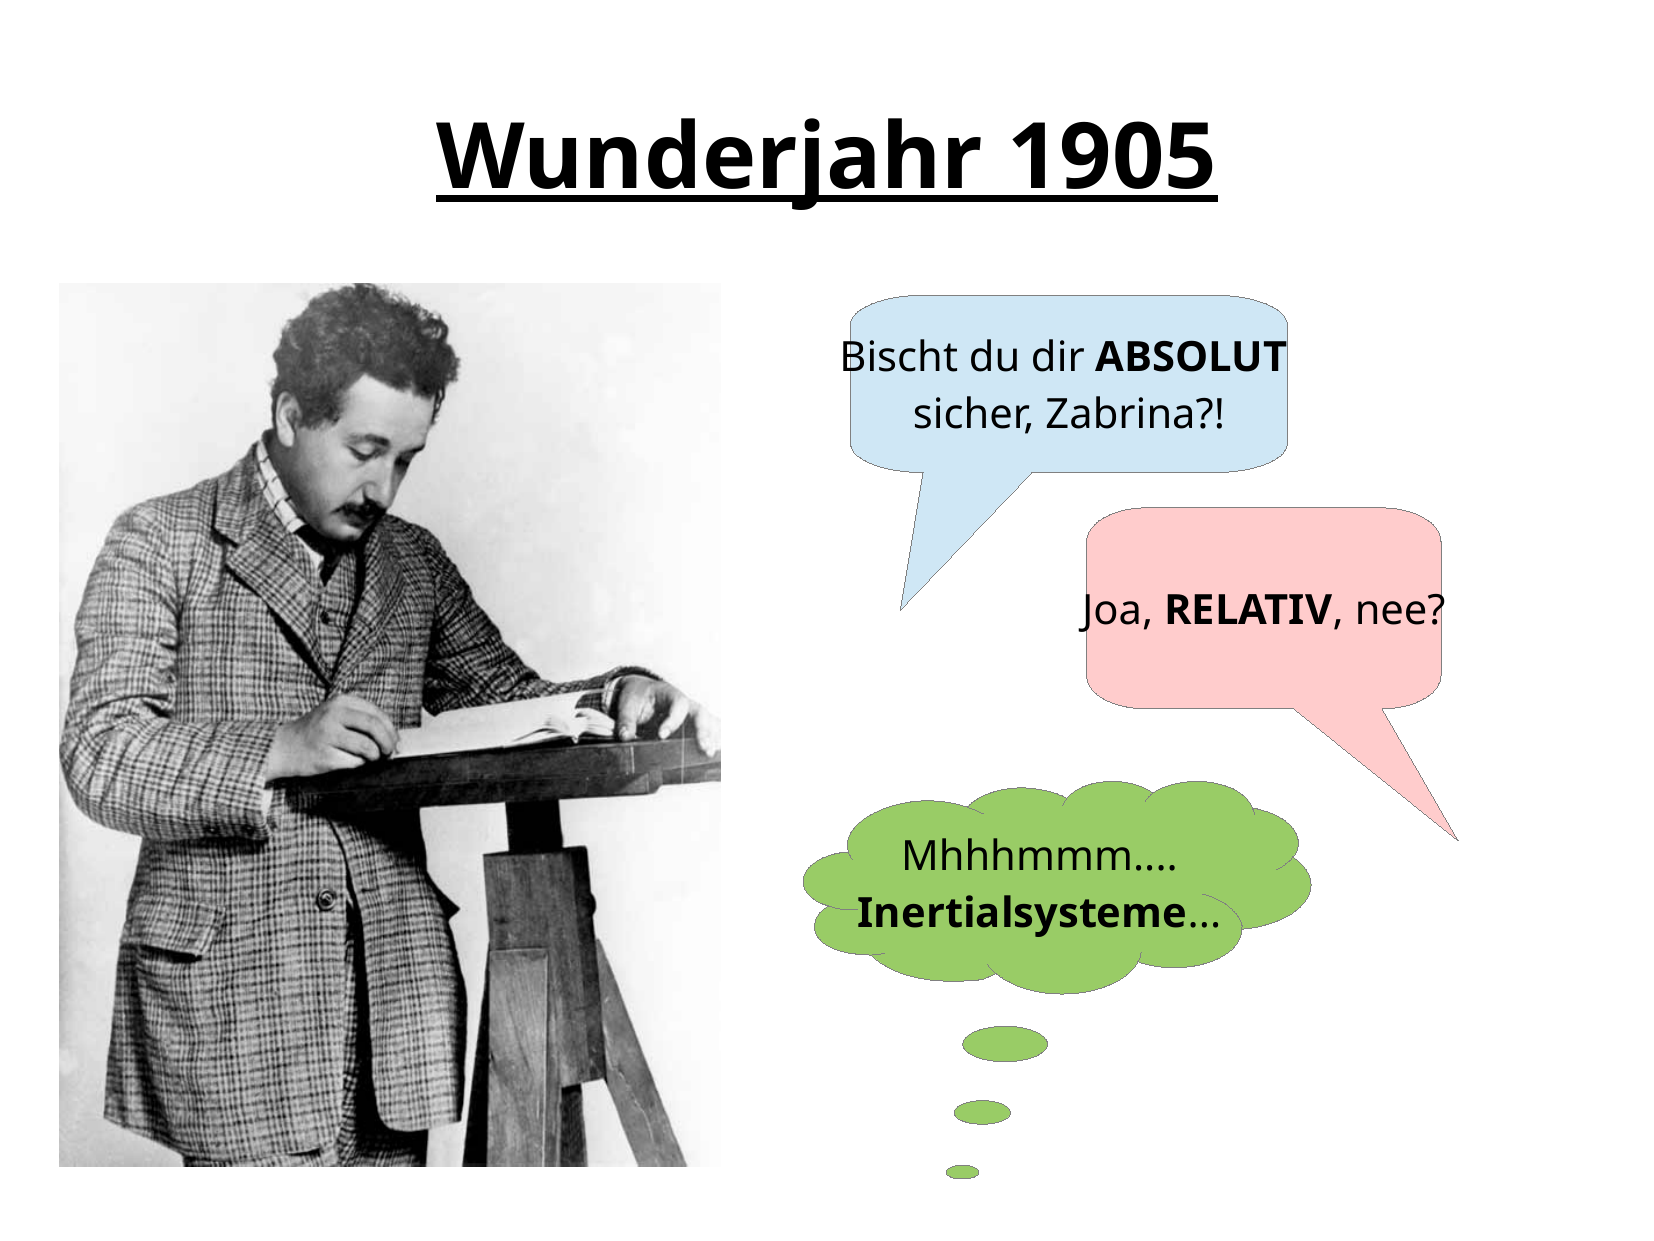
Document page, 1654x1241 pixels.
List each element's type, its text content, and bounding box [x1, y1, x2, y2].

text_box Mhhhmmm.... Inertialsysteme... [962, 1026, 1048, 1062]
text_box Bischt du dir ABSOLUT sicher, Zabrina?! [850, 295, 1288, 611]
text_box Joa, RELATIV, nee? [1086, 507, 1459, 841]
picture [59, 283, 721, 1167]
text_box Mhhhmmm.... Inertialsysteme... [803, 781, 1312, 995]
title Wunderjahr 1905 [82, 49, 1571, 257]
text_box Mhhhmmm.... Inertialsysteme... [954, 1100, 1011, 1125]
